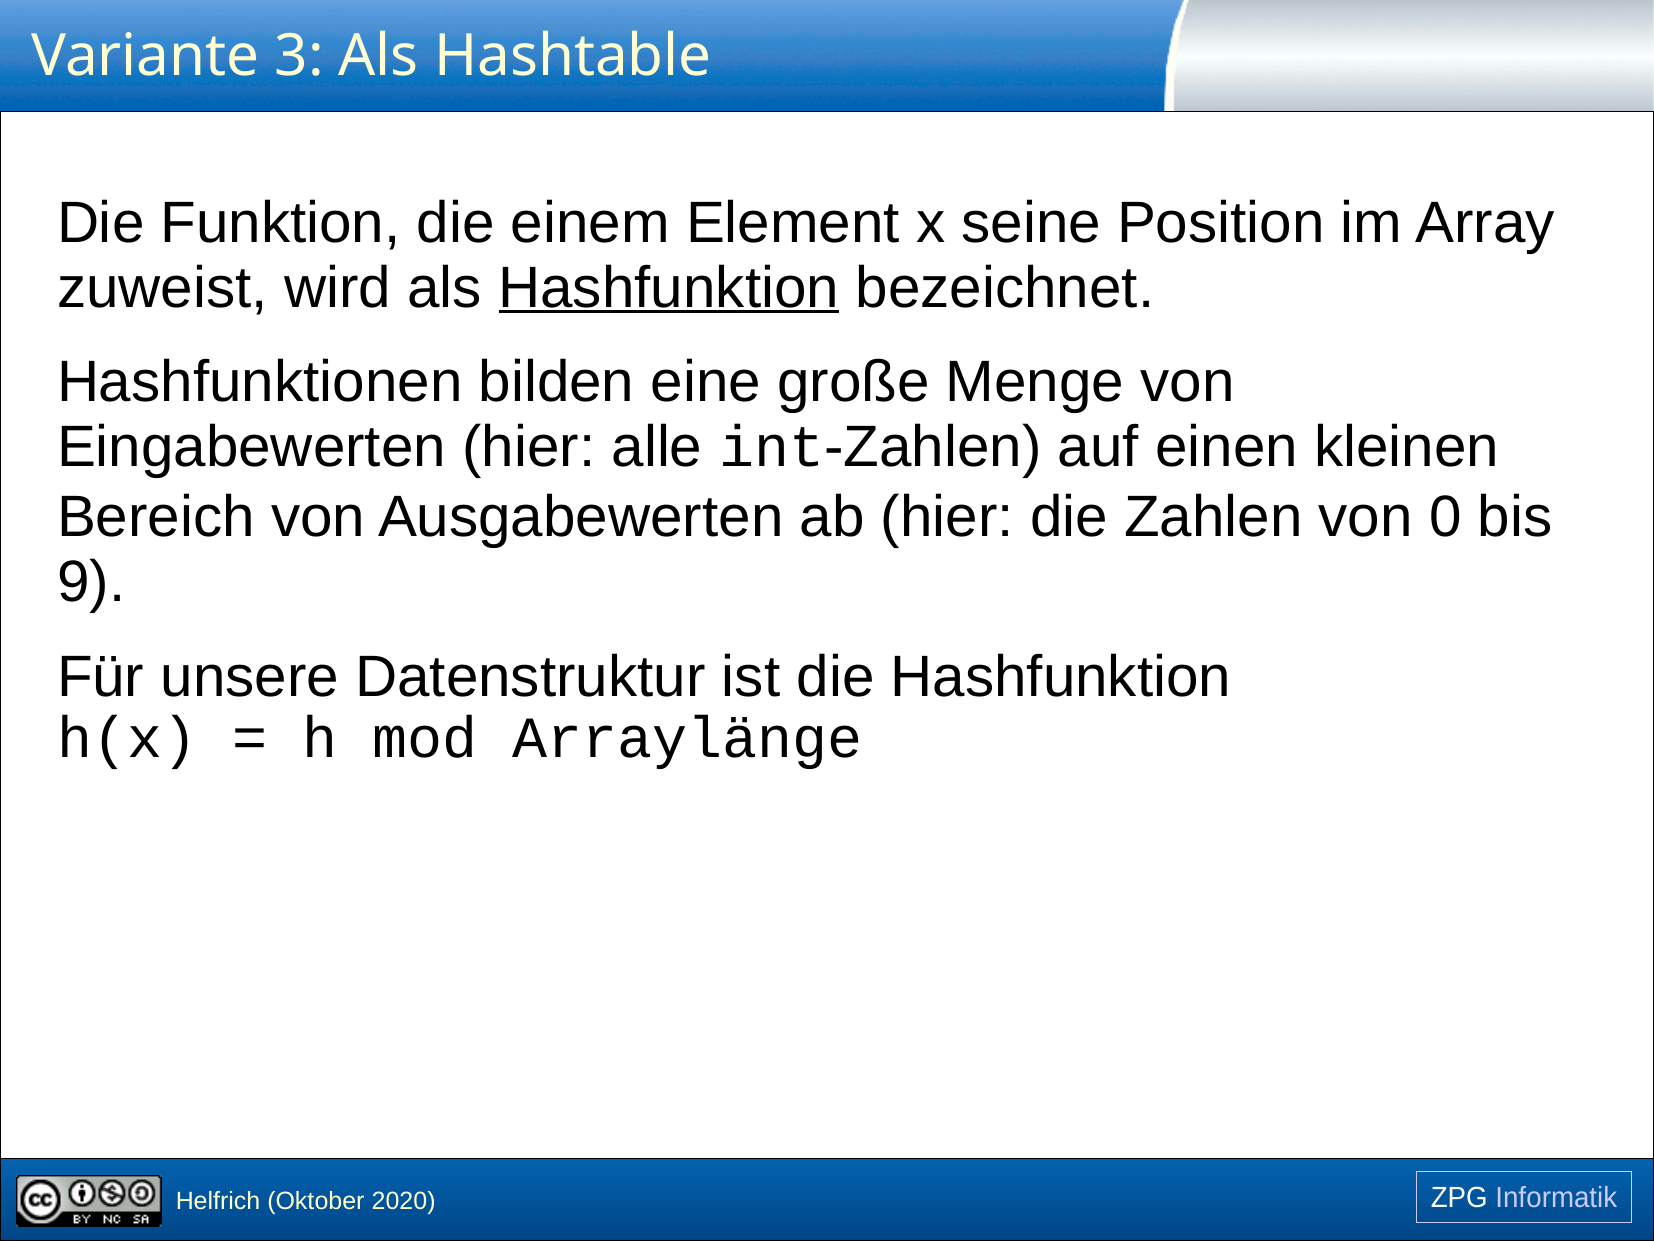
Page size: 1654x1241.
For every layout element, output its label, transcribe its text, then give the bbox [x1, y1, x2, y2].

title Variante 3: Als Hashtable [31, 14, 1151, 92]
picture [0, 0, 1654, 111]
list Die Funktion, die einem Element x seine Position im Array zuweist, wird als Hashfunktion bezeichnet. Hashfunktionen bilden eine große Menge von Eingabewerten (hier: alle int-Zahlen) auf einen kleinen Bereich von Ausgabewerten ab (hier: die Zahlen von 0 bis 9). Für unsere Datenstruktur ist die Hashfunktion h(x) = h mod Arraylänge [57, 189, 1605, 909]
picture [16, 1175, 162, 1227]
